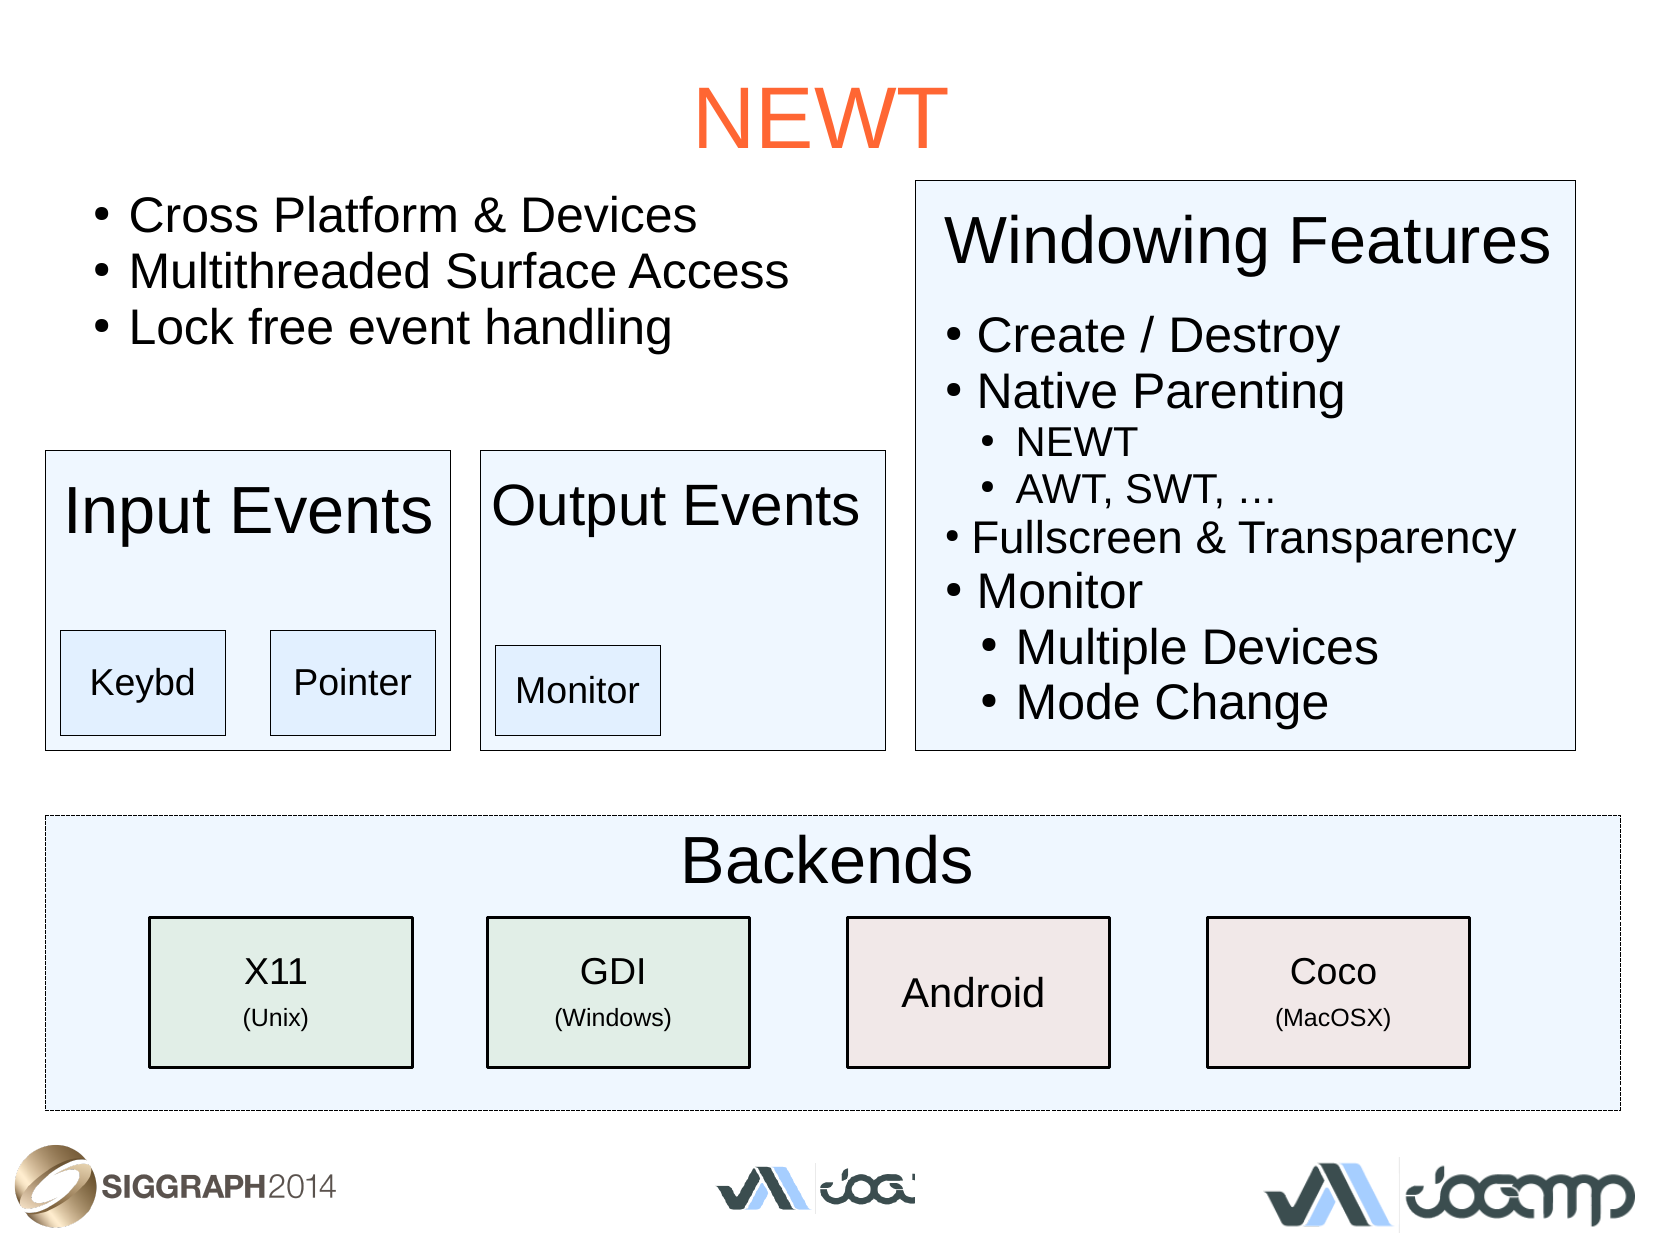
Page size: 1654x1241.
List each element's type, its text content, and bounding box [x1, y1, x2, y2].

text_box Windowing Features [930, 195, 1606, 286]
text_box Android [847, 917, 1110, 1068]
text_box Output Events [476, 465, 877, 546]
text_box Keybd [60, 630, 226, 736]
text_box Coco (MacOSX) [1207, 917, 1470, 1068]
text_box Create / Destroy Native Parenting NEWT AWT, SWT, … Fullscreen & Transparency Monitor Multiple Devices Mode Change [930, 300, 1576, 794]
text_box [480, 450, 886, 751]
text_box [45, 450, 451, 751]
text_box Cross Platform & Devices Multithreaded Surface Access Lock free event handling [42, 180, 805, 363]
picture [714, 1163, 916, 1214]
text_box Monitor [495, 645, 661, 736]
text_box Pointer [270, 630, 436, 736]
picture [1262, 1157, 1635, 1233]
text_box Input Events [48, 465, 451, 556]
title NEWT [68, 56, 1576, 181]
text_box [915, 180, 1576, 751]
text_box X11 (Unix) [149, 917, 413, 1068]
picture [7, 1133, 343, 1239]
text_box Backends [45, 815, 1621, 1111]
text_box GDI (Windows) [487, 917, 750, 1068]
